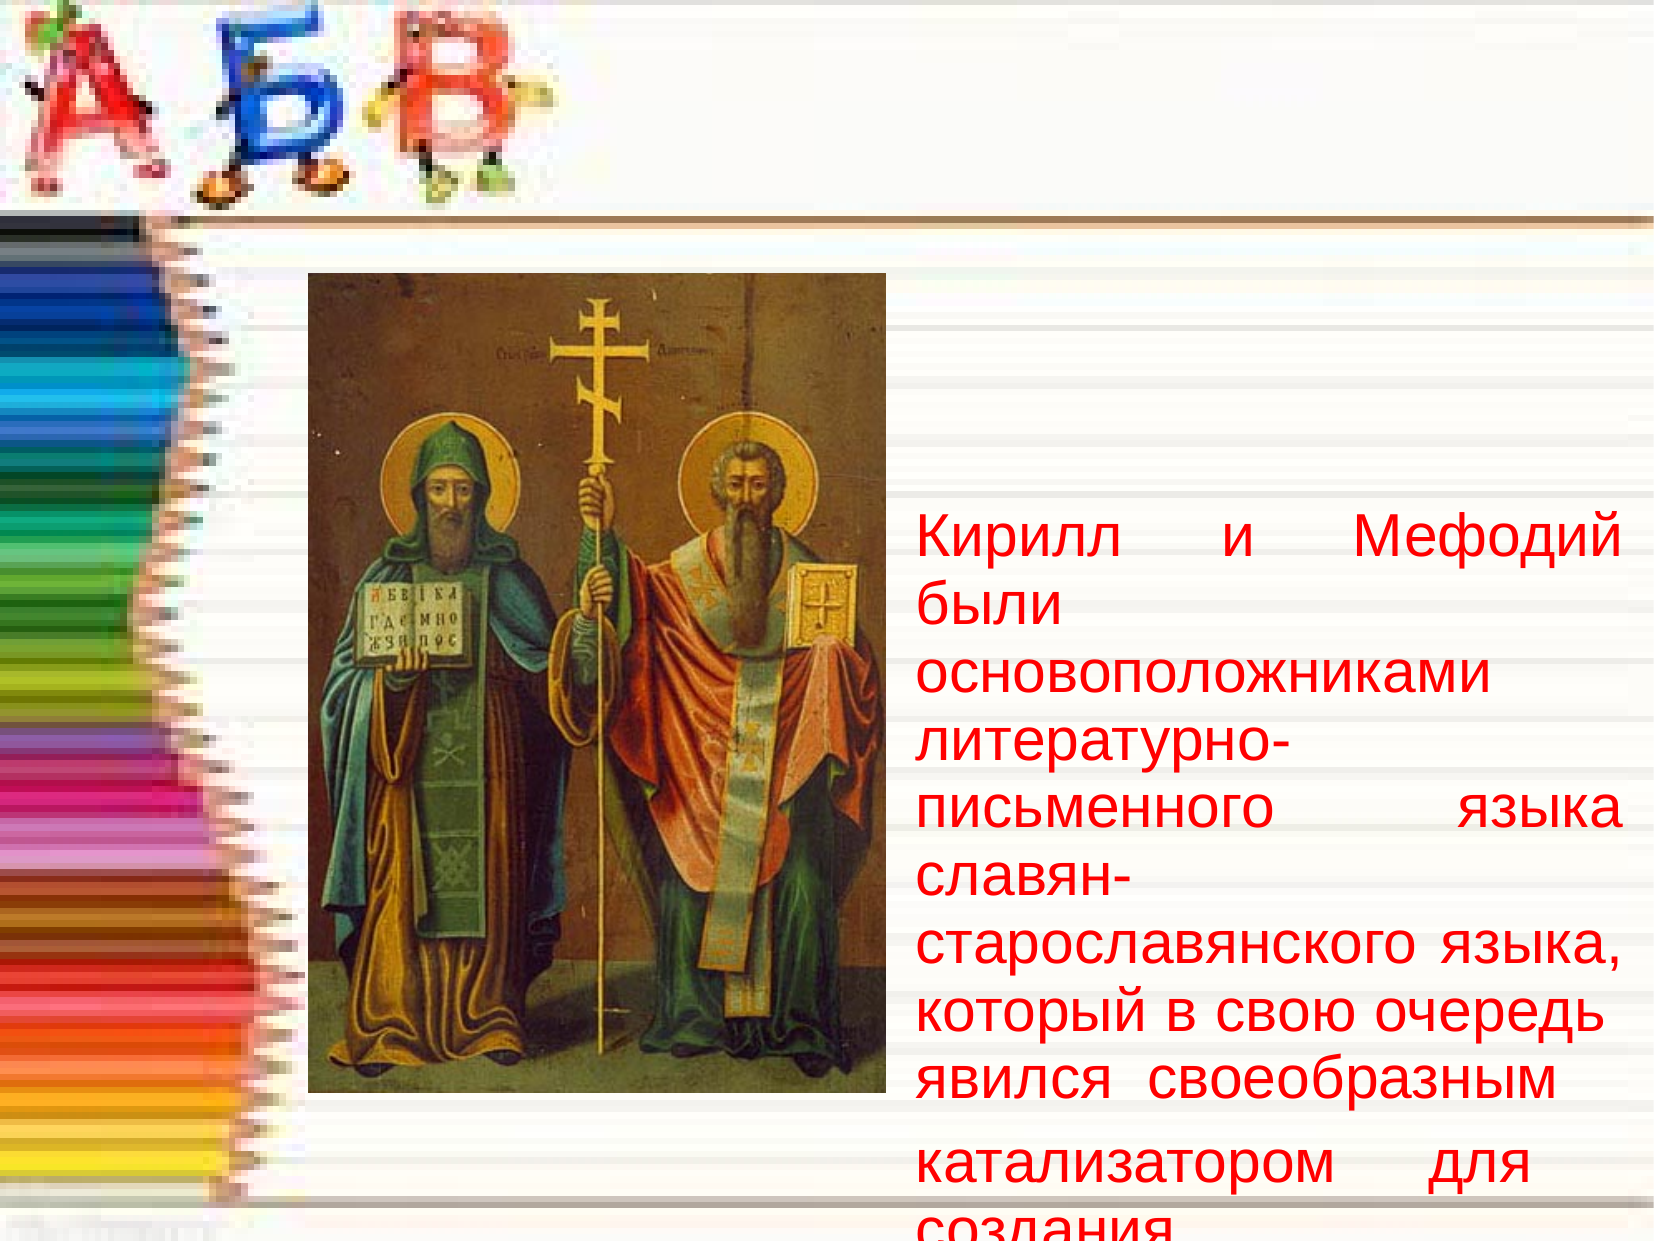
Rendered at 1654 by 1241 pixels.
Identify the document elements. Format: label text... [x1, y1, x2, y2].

list Кирилл и Мефодий были основоположниками литературно- письменного языка славян- старославянского языка, который в свою очередь явился своеобразным катализатором для создания древнерусского литературного языка, древнеболгарского и литературных языков других славянских народов. [915, 501, 1625, 1241]
picture [0, 0, 1654, 1241]
